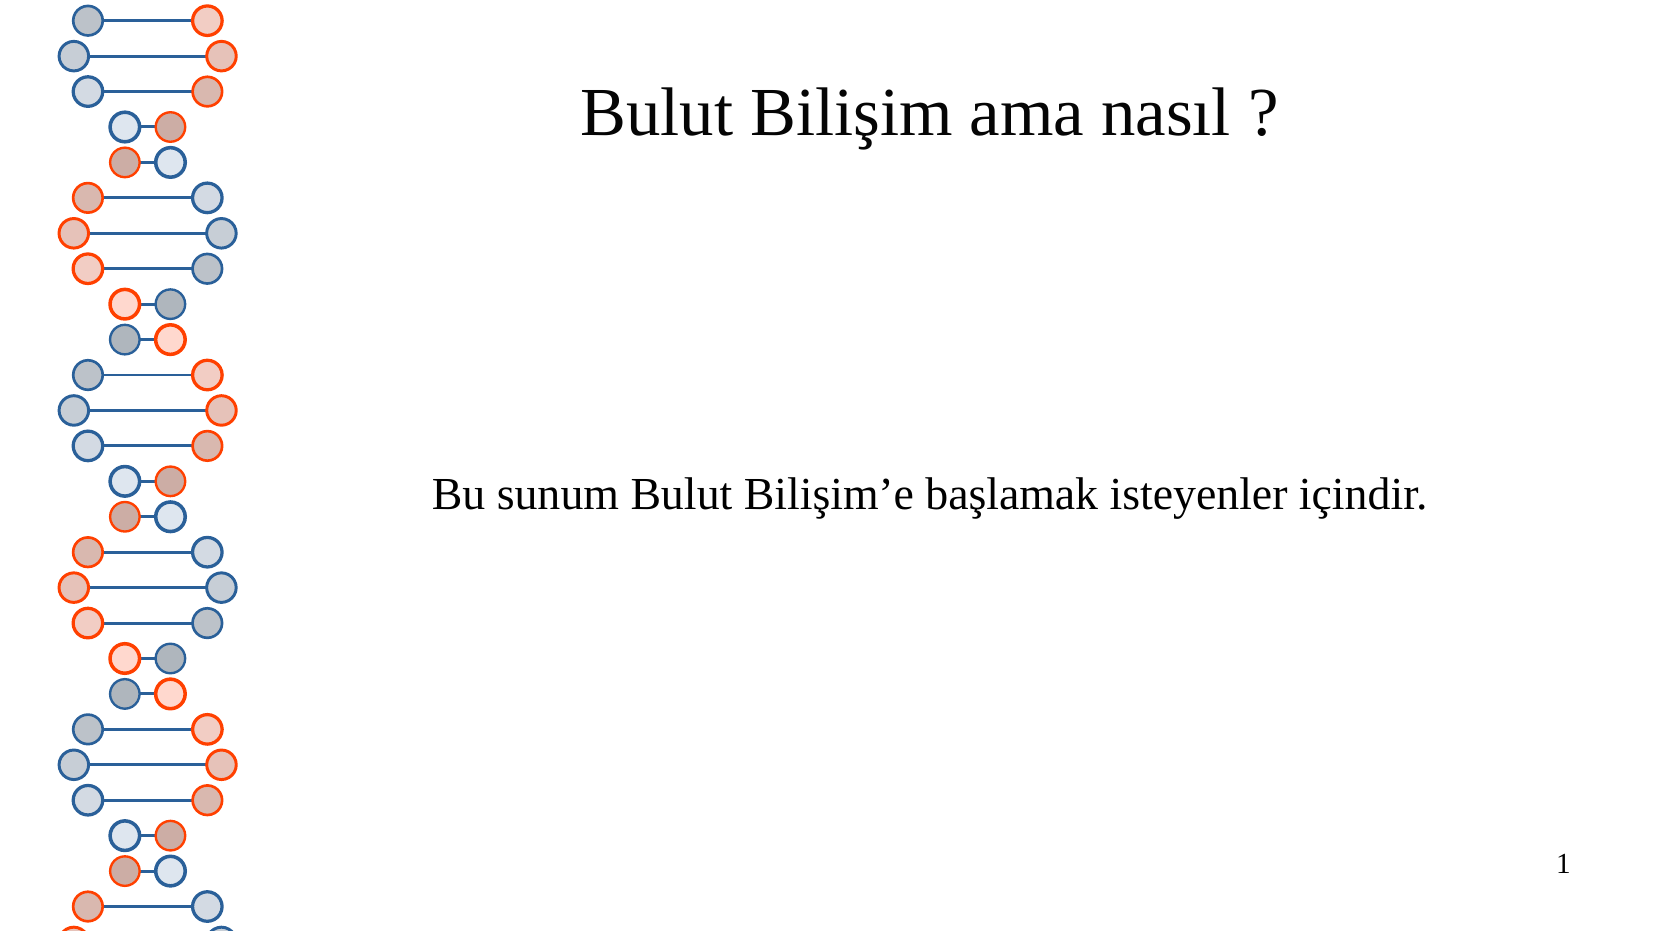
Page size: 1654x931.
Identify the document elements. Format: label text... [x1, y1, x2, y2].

subtitle Bu sunum Bulut Bilişim’e başlamak isteyenler içindir. [265, 224, 1595, 764]
title Bulut Bilişim ama nasıl ? [265, 35, 1595, 189]
